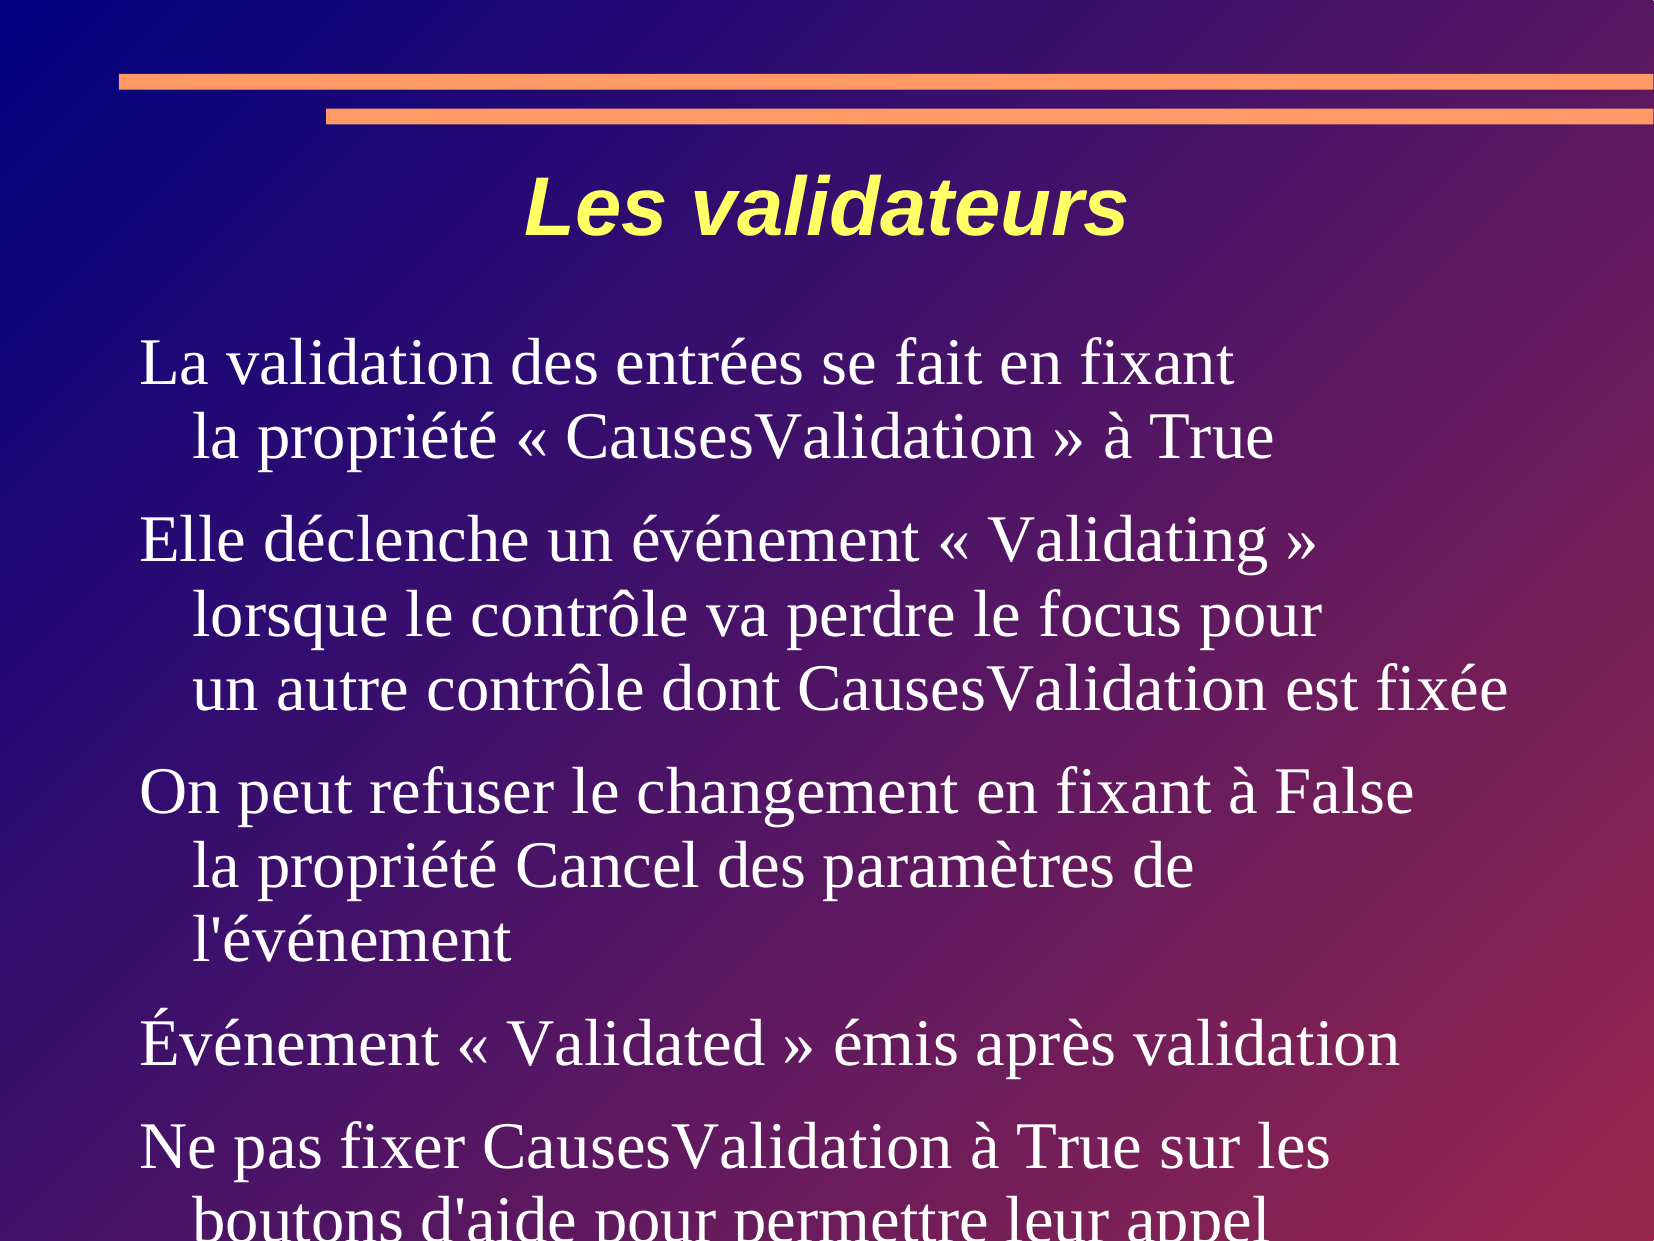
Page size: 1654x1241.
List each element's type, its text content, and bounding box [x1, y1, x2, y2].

list La validation des entrées se fait en fixant la propriété « CausesValidation » à True Elle déclenche un événement « Validating » lorsque le contrôle va perdre le focus pour un autre contrôle dont CausesValidation est fixée On peut refuser le changement en fixant à False la propriété Cancel des paramètres de l'événement Événement « Validated » émis après validation Ne pas fixer CausesValidation à True sur les boutons d'aide pour permettre leur appel [121, 324, 1534, 1241]
title Les validateurs [121, 102, 1534, 311]
